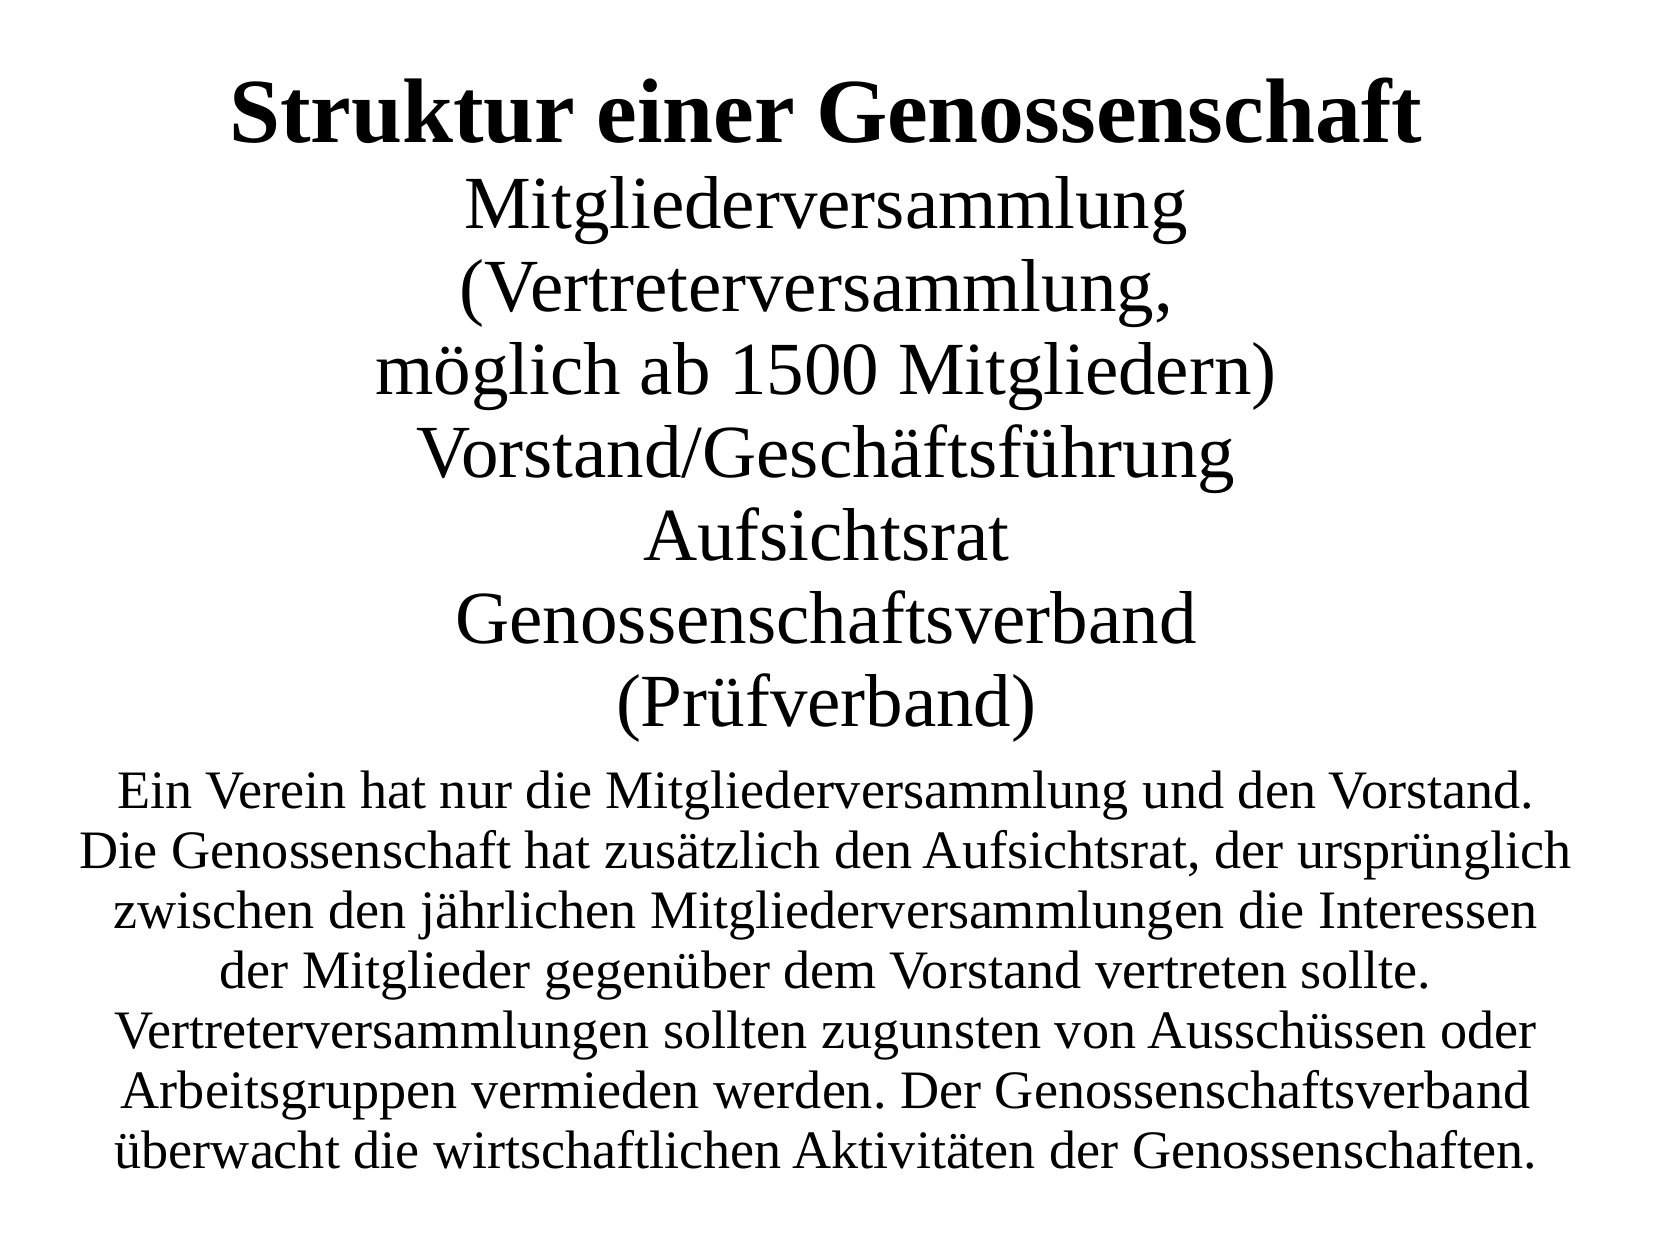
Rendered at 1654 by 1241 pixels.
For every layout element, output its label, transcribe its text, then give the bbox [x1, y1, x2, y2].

text_box Struktur einer Genossenschaft Mitgliederversammlung (Vertreterversammlung, möglich ab 1500 Mitgliedern) Vorstand/Geschäftsführung Aufsichtsrat Genossenschaftsverband (Prüfverband) Ein Verein hat nur die Mitgliederversammlung und den Vorstand. Die Genossenschaft hat zusätzlich den Aufsichtsrat, der ursprünglich zwischen den jährlichen Mitgliederversammlungen die Interessen der Mitglieder gegenüber dem Vorstand vertreten sollte. Vertreterversammlungen sollten zugunsten von Ausschüssen oder Arbeitsgruppen vermieden werden. Der Genossenschaftsverband überwacht die wirtschaftlichen Aktivitäten der Genossenschaften. [64, 53, 1601, 1193]
